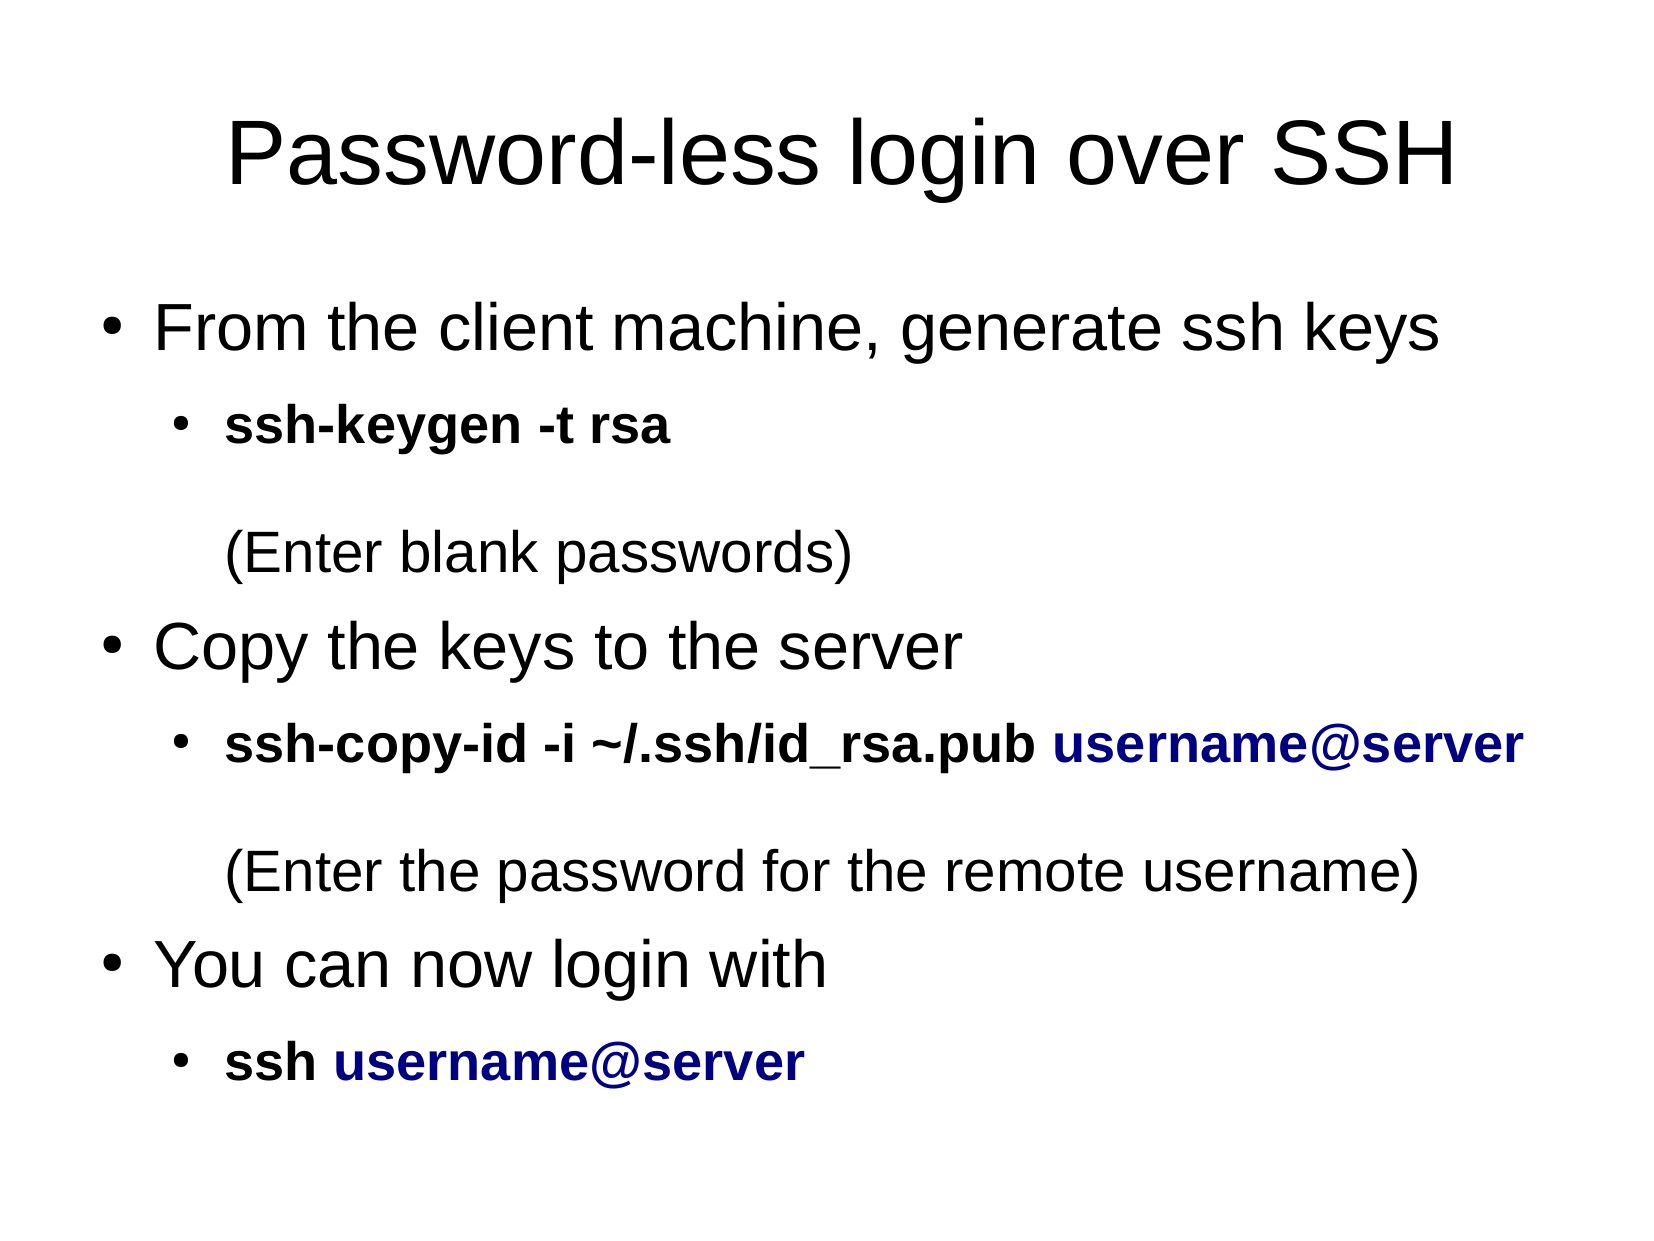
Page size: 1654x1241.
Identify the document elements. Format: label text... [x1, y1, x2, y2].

title Password-less login over SSH [82, 56, 1571, 250]
list From the client machine, generate ssh keys ssh-keygen -t rsa (Enter blank passwords) Copy the keys to the server ssh-copy-id -i ~/.ssh/id_rsa.pub username@server (Enter the password for the remote username) You can now login with ssh username@server [82, 290, 1571, 1109]
